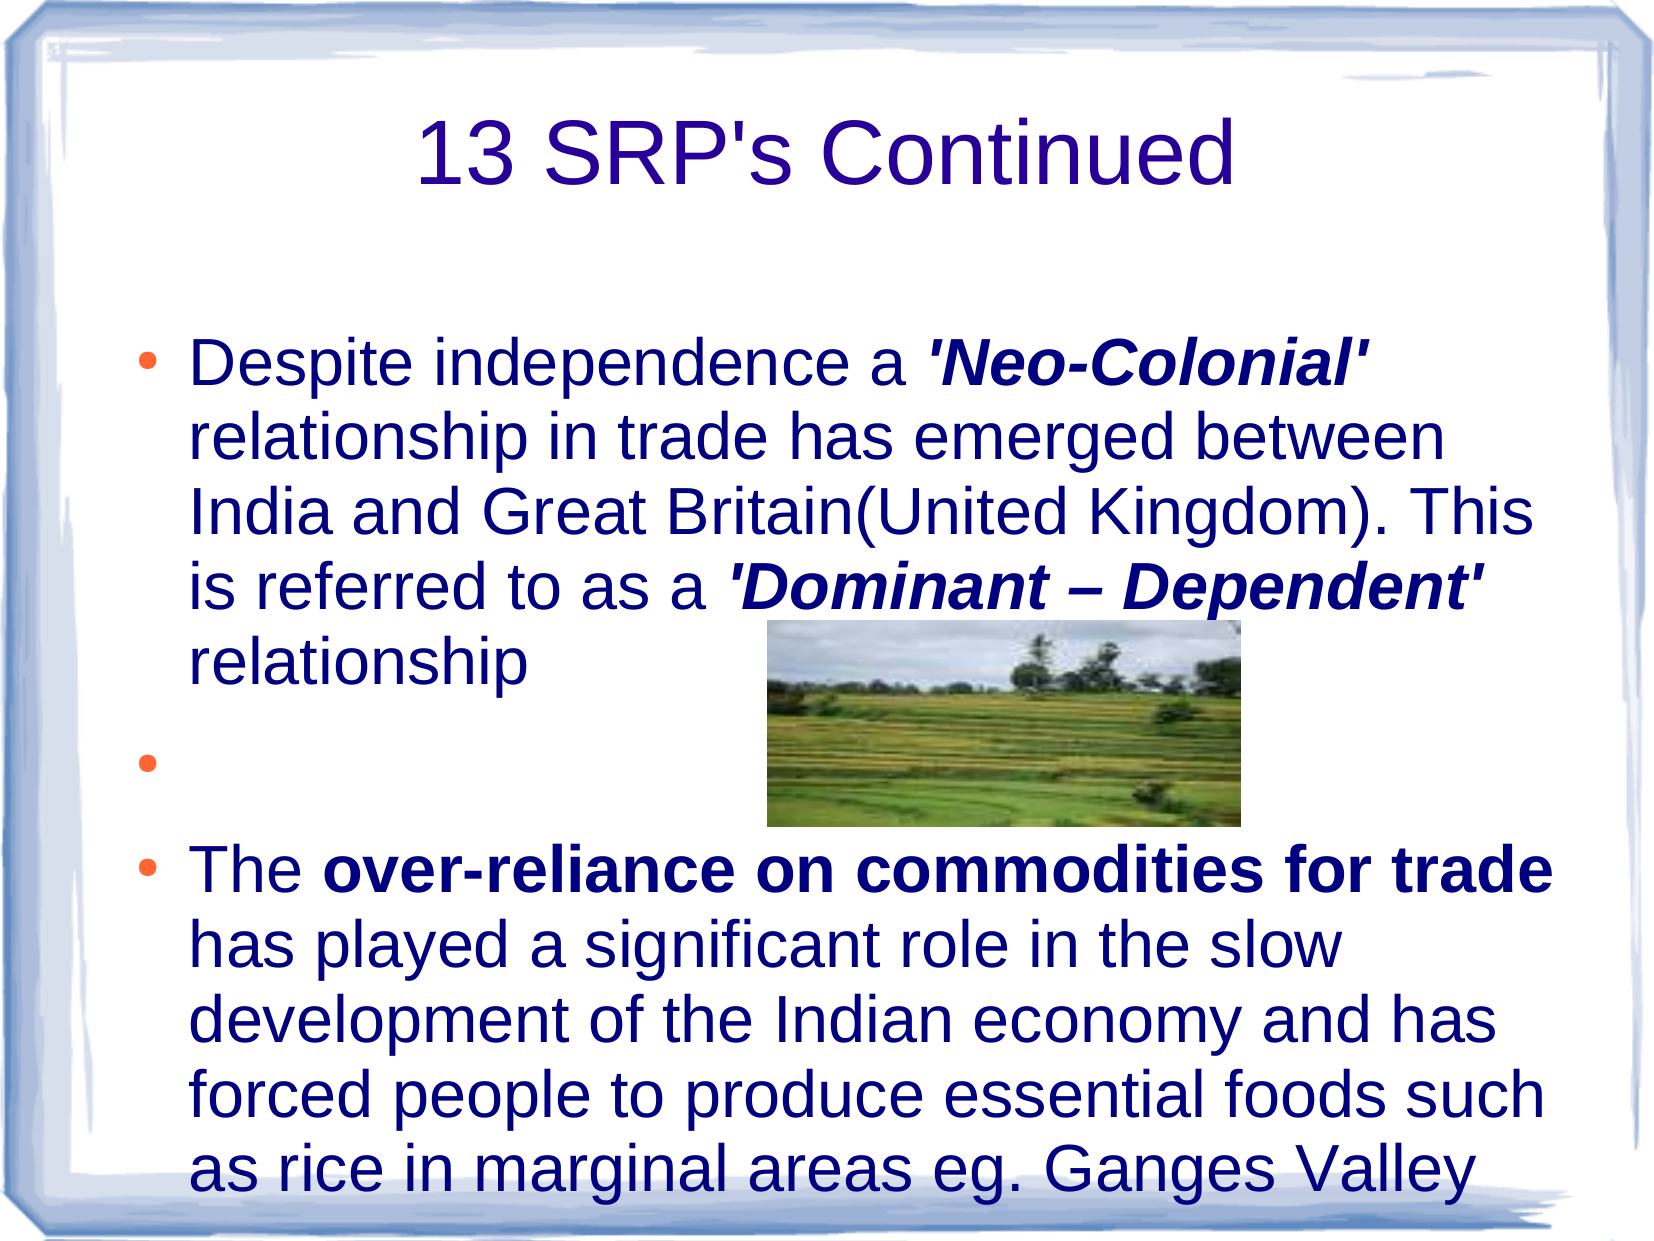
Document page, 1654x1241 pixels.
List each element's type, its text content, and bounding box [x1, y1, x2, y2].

list Despite independence a 'Neo-Colonial' relationship in trade has emerged between India and Great Britain(United Kingdom). This is referred to as a 'Dominant – Dependent' relationship The over-reliance on commodities for trade has played a significant role in the slow development of the Indian economy and has forced people to produce essential foods such as rice in marginal areas eg. Ganges Valley [118, 324, 1571, 1207]
picture [0, 0, 1654, 1241]
title 13 SRP's Continued [82, 56, 1571, 250]
